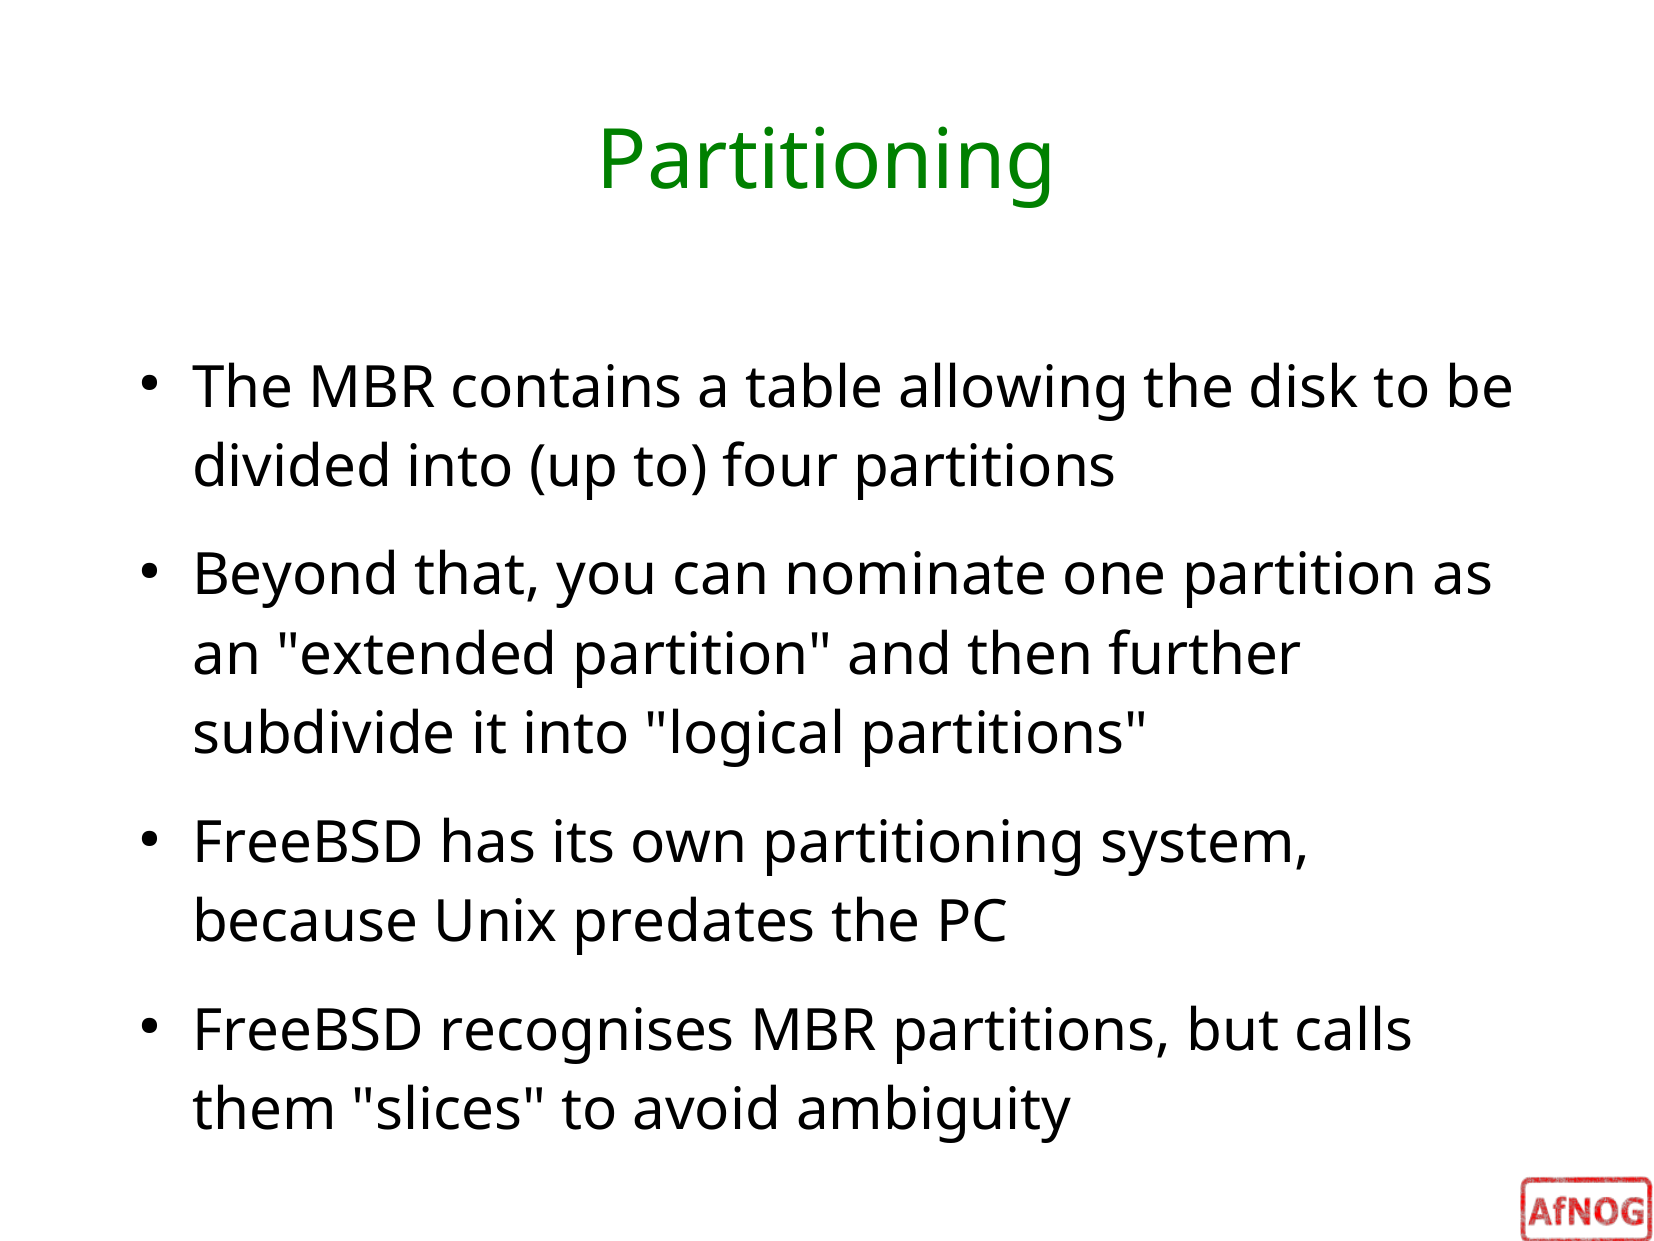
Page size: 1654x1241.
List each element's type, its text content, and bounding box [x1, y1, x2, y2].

list The MBR contains a table allowing the disk to be divided into (up to) four partitions Beyond that, you can nominate one partition as an "extended partition" and then further subdivide it into "logical partitions" FreeBSD has its own partitioning system, because Unix predates the PC FreeBSD recognises MBR partitions, but calls them "slices" to avoid ambiguity [121, 344, 1533, 1127]
picture [1519, 1175, 1654, 1241]
title Partitioning [121, 73, 1533, 241]
